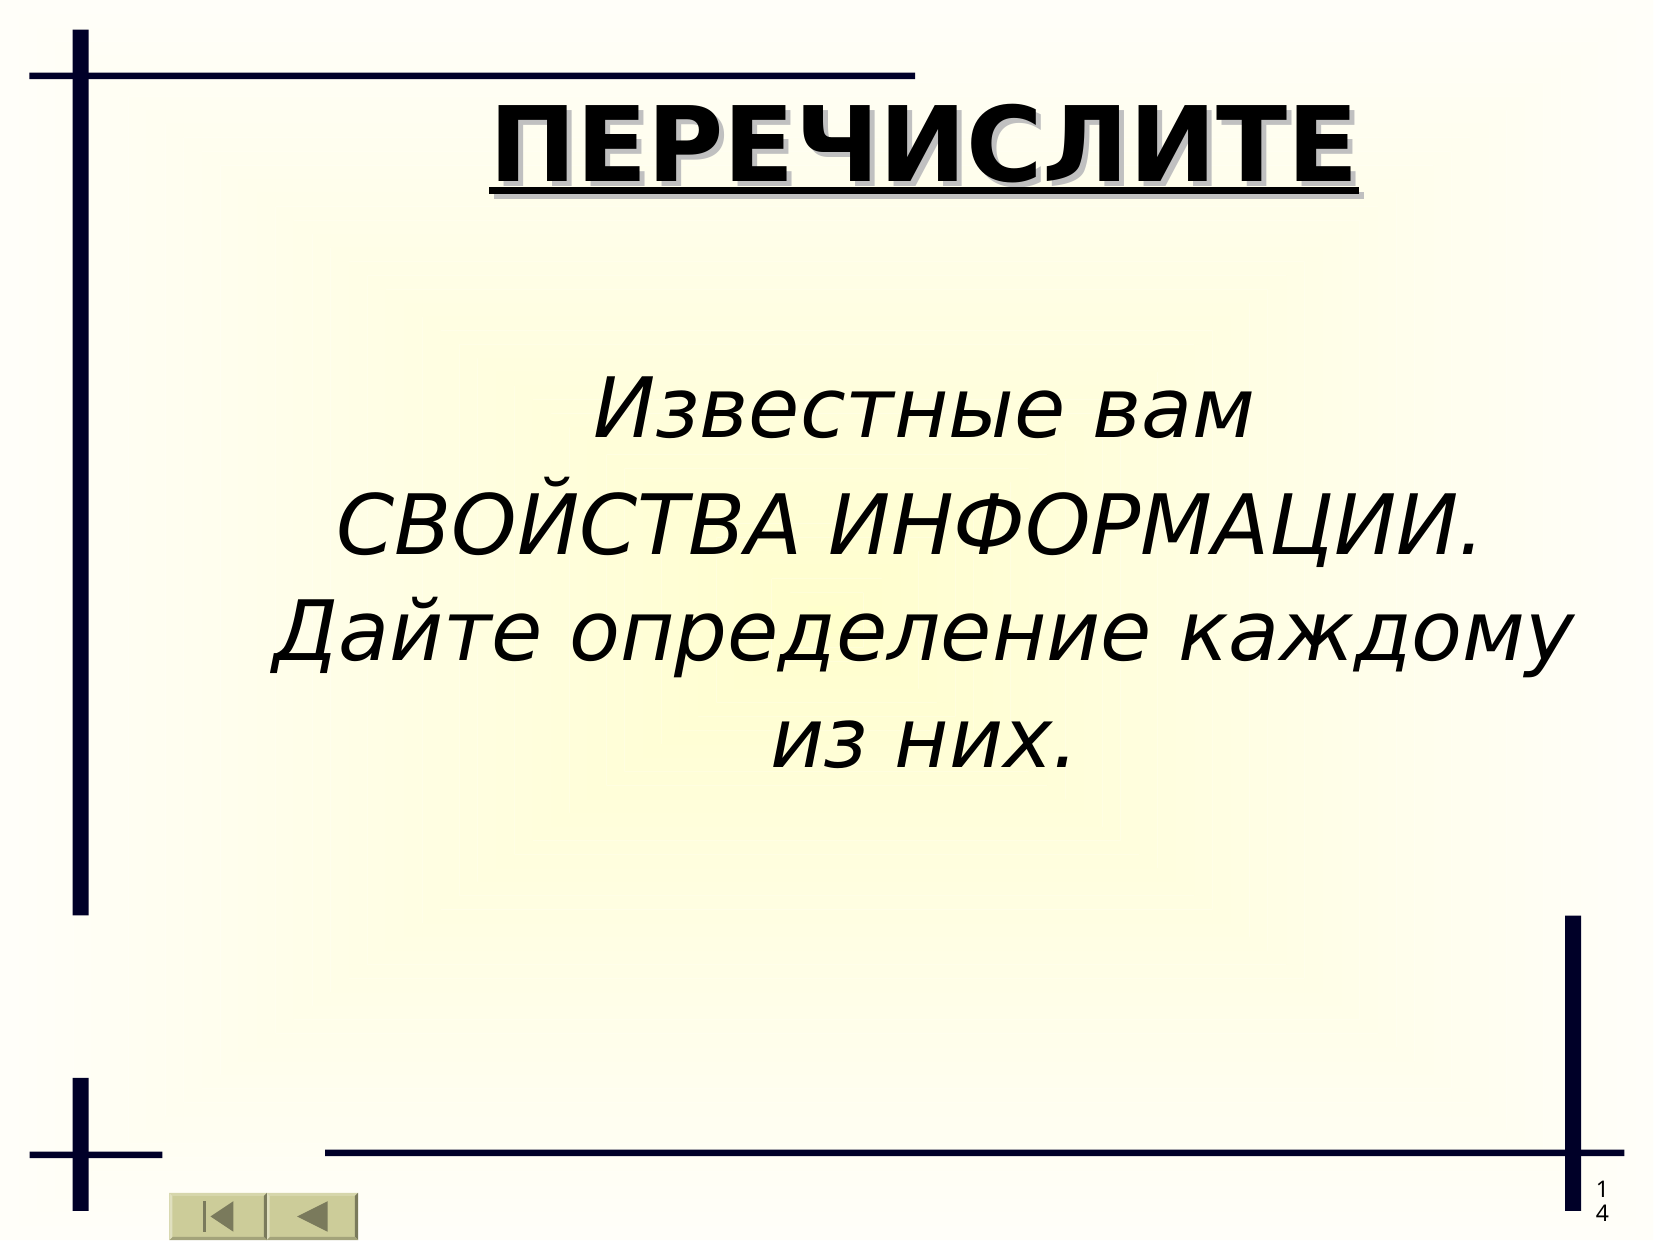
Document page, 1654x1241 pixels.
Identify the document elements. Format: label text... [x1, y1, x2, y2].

text_box [170, 1192, 359, 1241]
text_box ПЕРЕЧИСЛИТЕ [195, 76, 1654, 214]
text_box Известные вам СВОЙСТВА ИНФОРМАЦИИ. Дайте определение каждому из них. [201, 333, 1648, 796]
